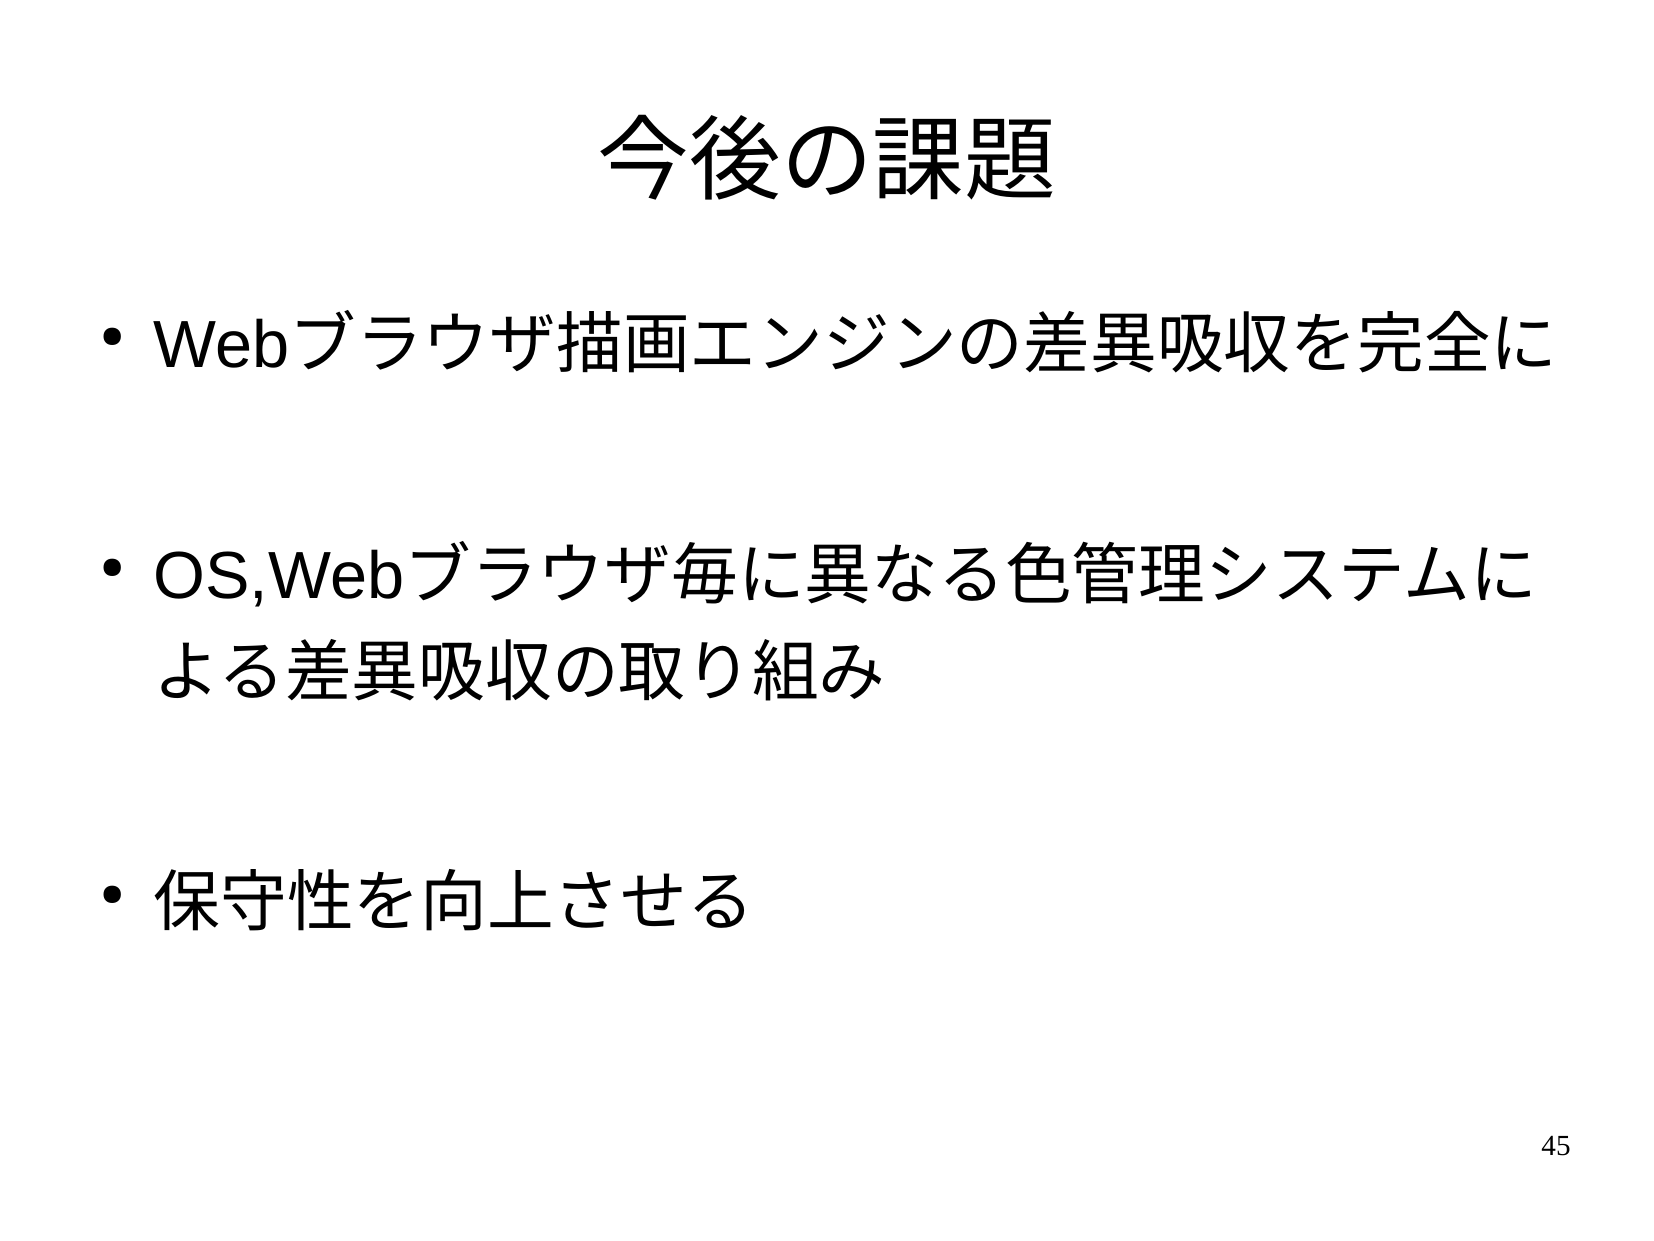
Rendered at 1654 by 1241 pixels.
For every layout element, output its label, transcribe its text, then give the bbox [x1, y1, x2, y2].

title 今後の課題 [82, 49, 1571, 257]
list Webブラウザ描画エンジンの差異吸収を完全に OS,Webブラウザ毎に異なる色管理システムによる差異吸収の取り組み 保守性を向上させる [82, 290, 1571, 1109]
